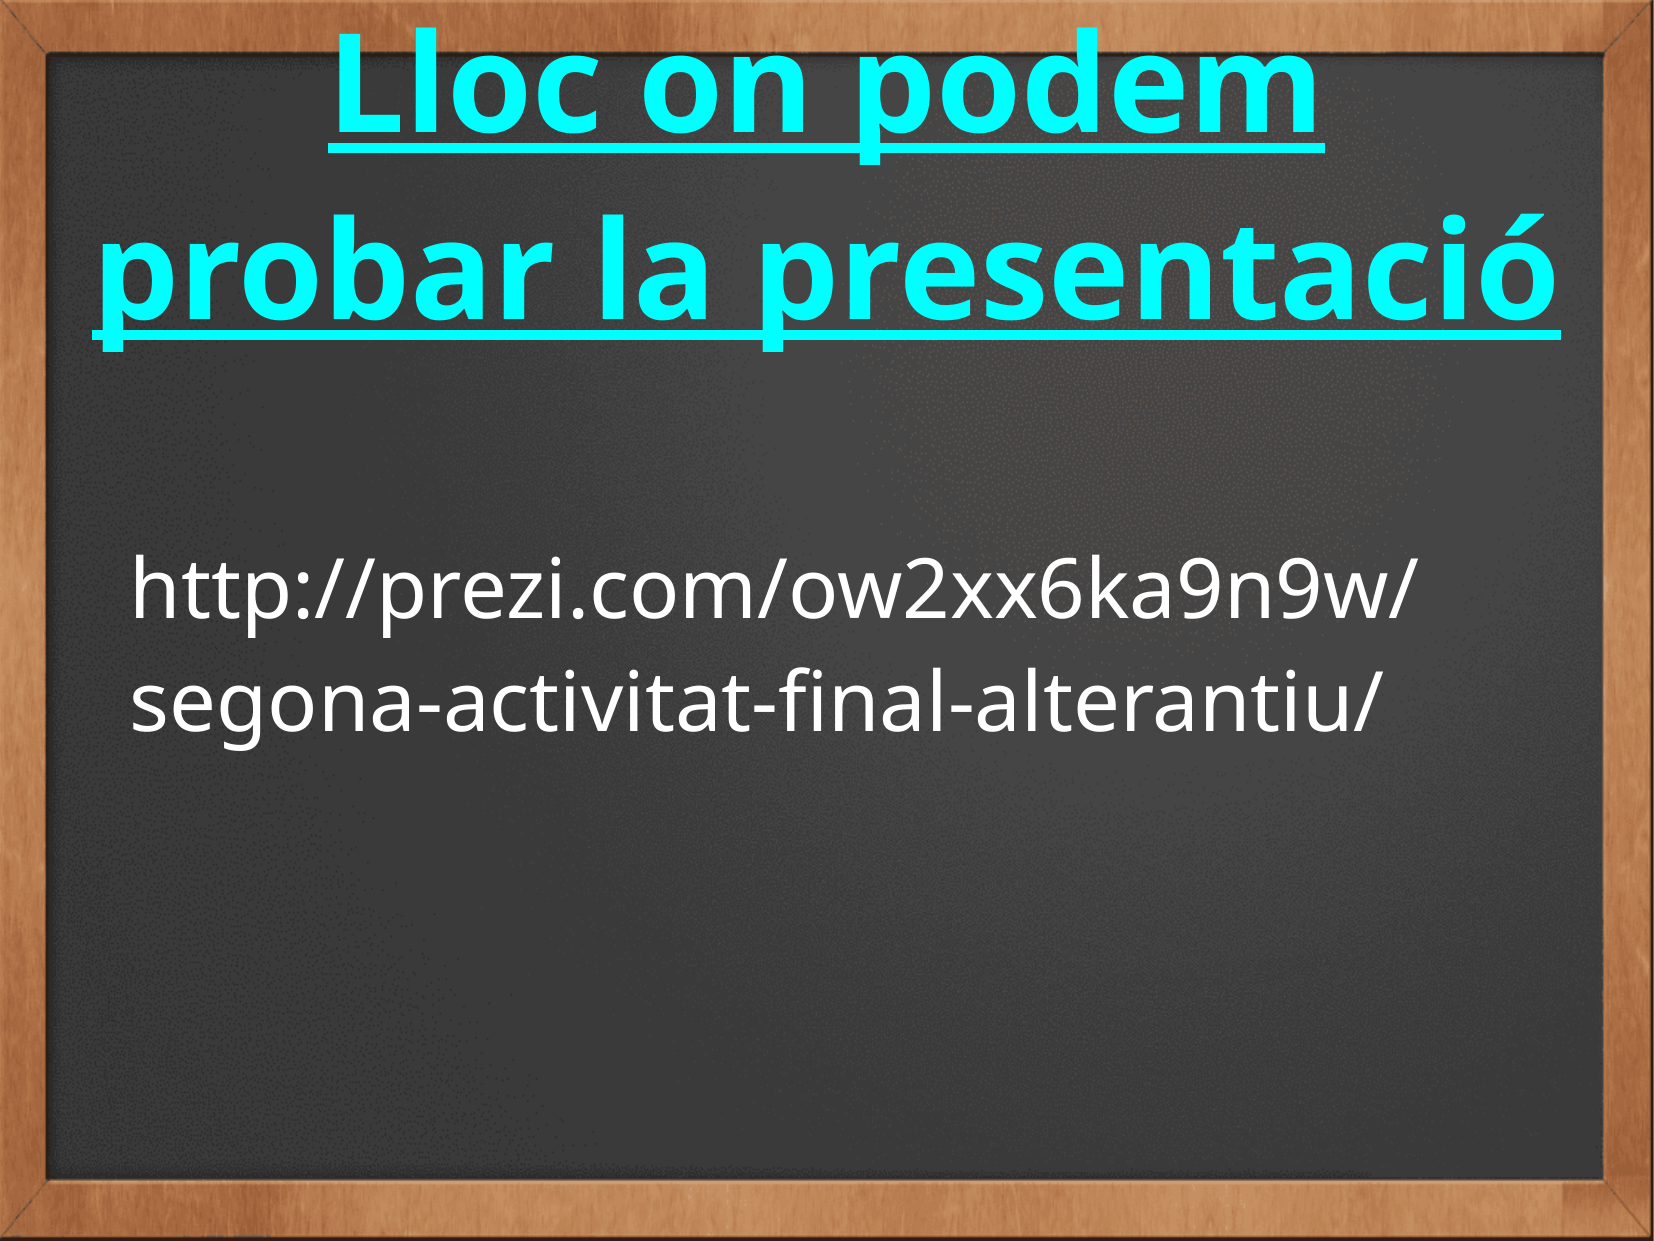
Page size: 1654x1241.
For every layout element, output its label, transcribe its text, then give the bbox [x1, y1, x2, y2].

title Lloc on podem probar la presentació [82, 18, 1571, 265]
list http://prezi.com/ow2xx6ka9n9w/segona-activitat-final-alterantiu/ [59, 265, 1571, 1152]
picture [0, 0, 1654, 1241]
